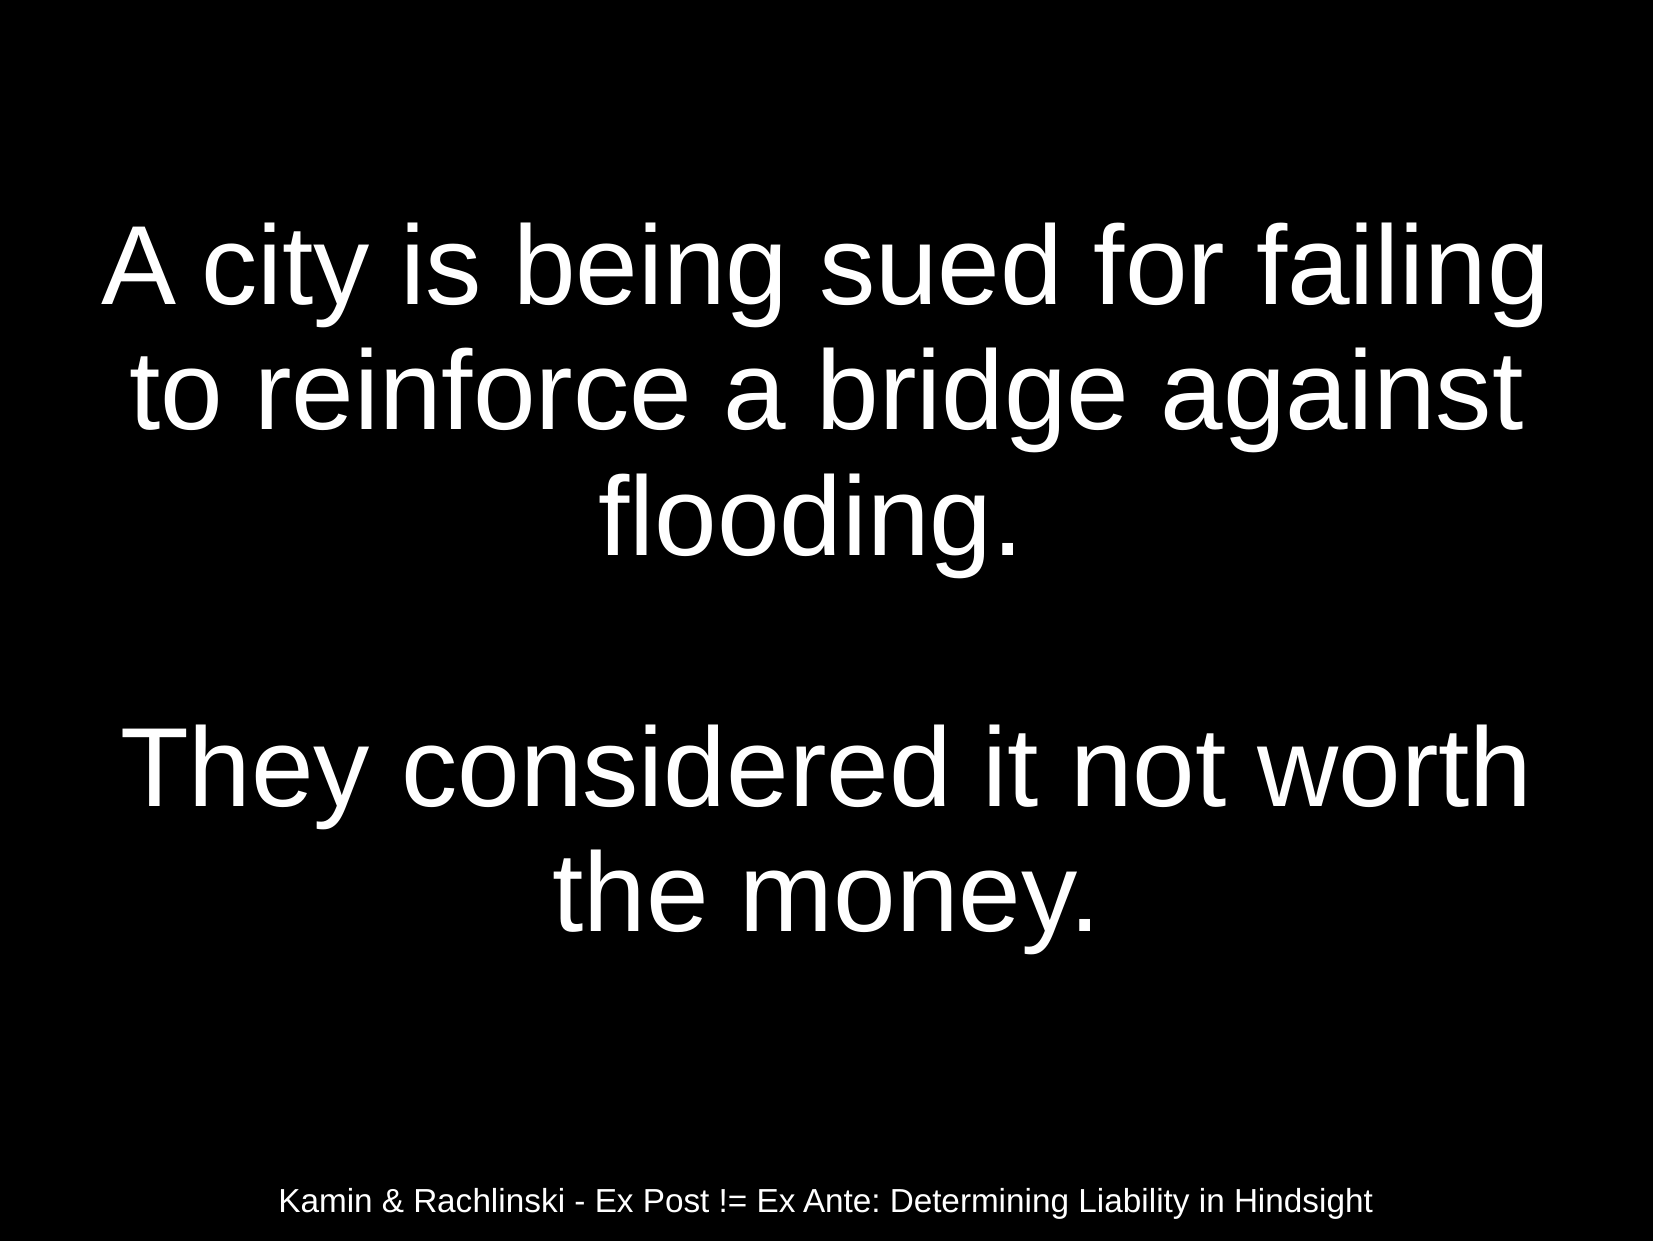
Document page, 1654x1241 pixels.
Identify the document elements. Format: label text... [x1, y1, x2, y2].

subtitle A city is being sued for failing to reinforce a bridge against flooding. They considered it not worth the money. [82, 56, 1571, 1102]
text_box Kamin & Rachlinski - Ex Post != Ex Ante: Determining Liability in Hindsight [0, 1162, 1653, 1241]
